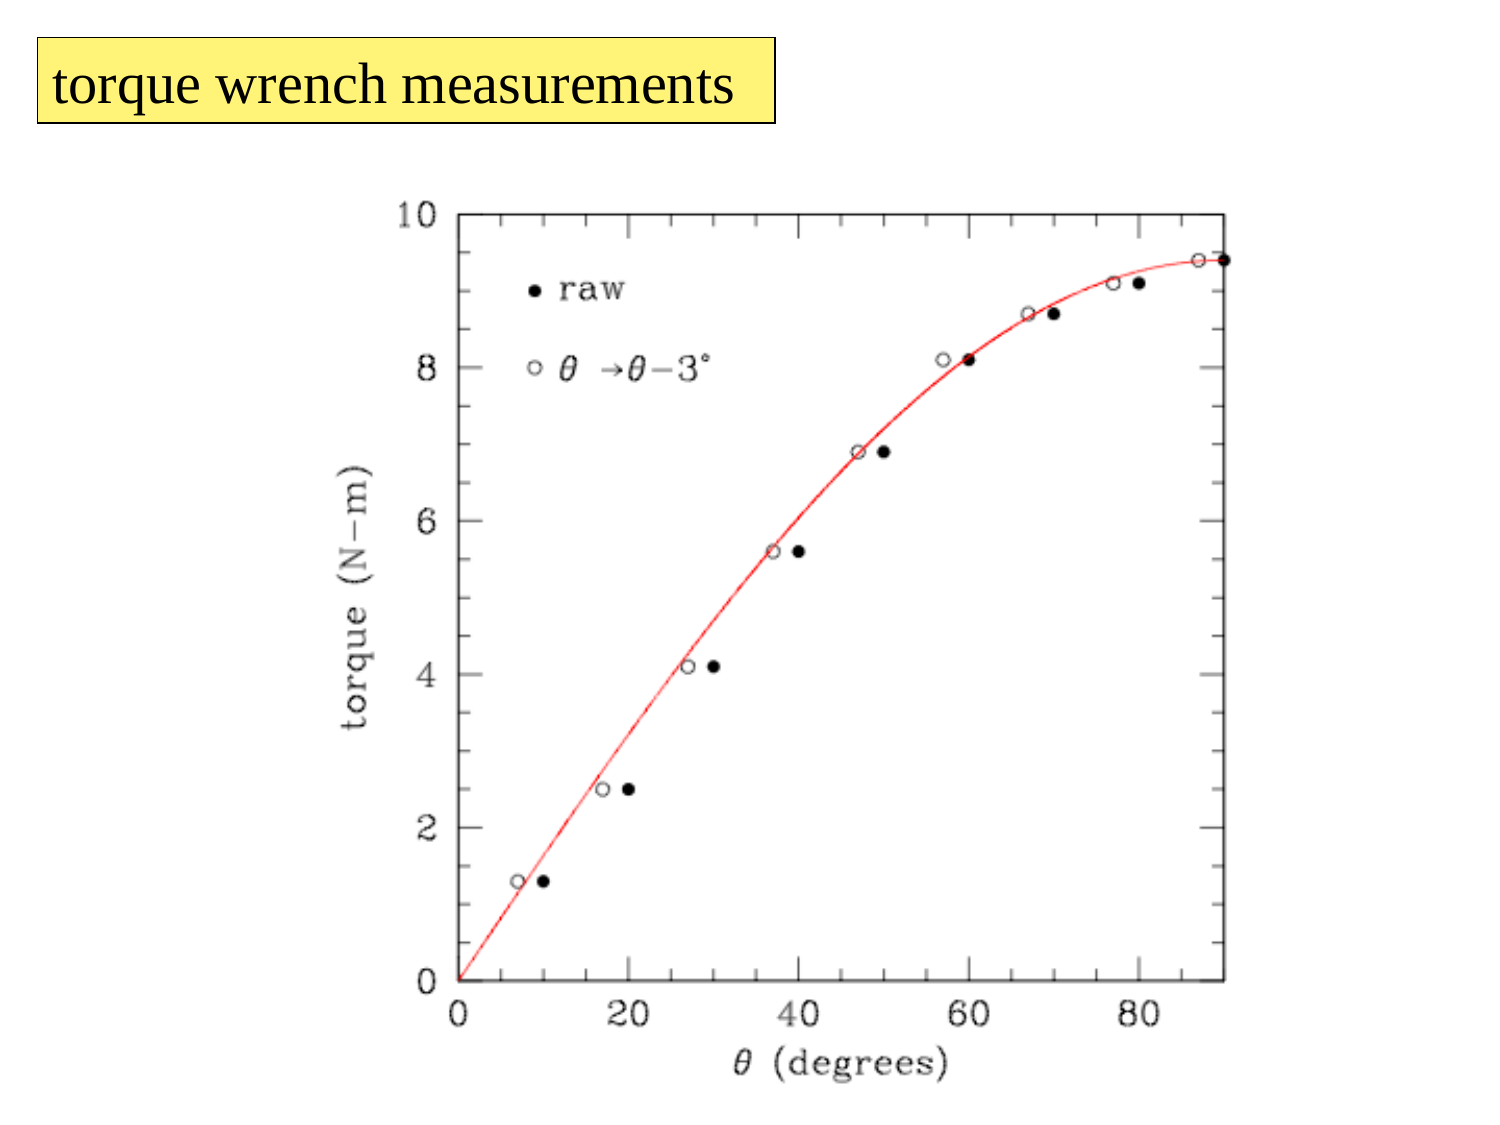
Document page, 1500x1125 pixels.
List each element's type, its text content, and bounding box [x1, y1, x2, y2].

text_box torque wrench measurements [37, 37, 775, 123]
picture [312, 162, 1276, 1125]
